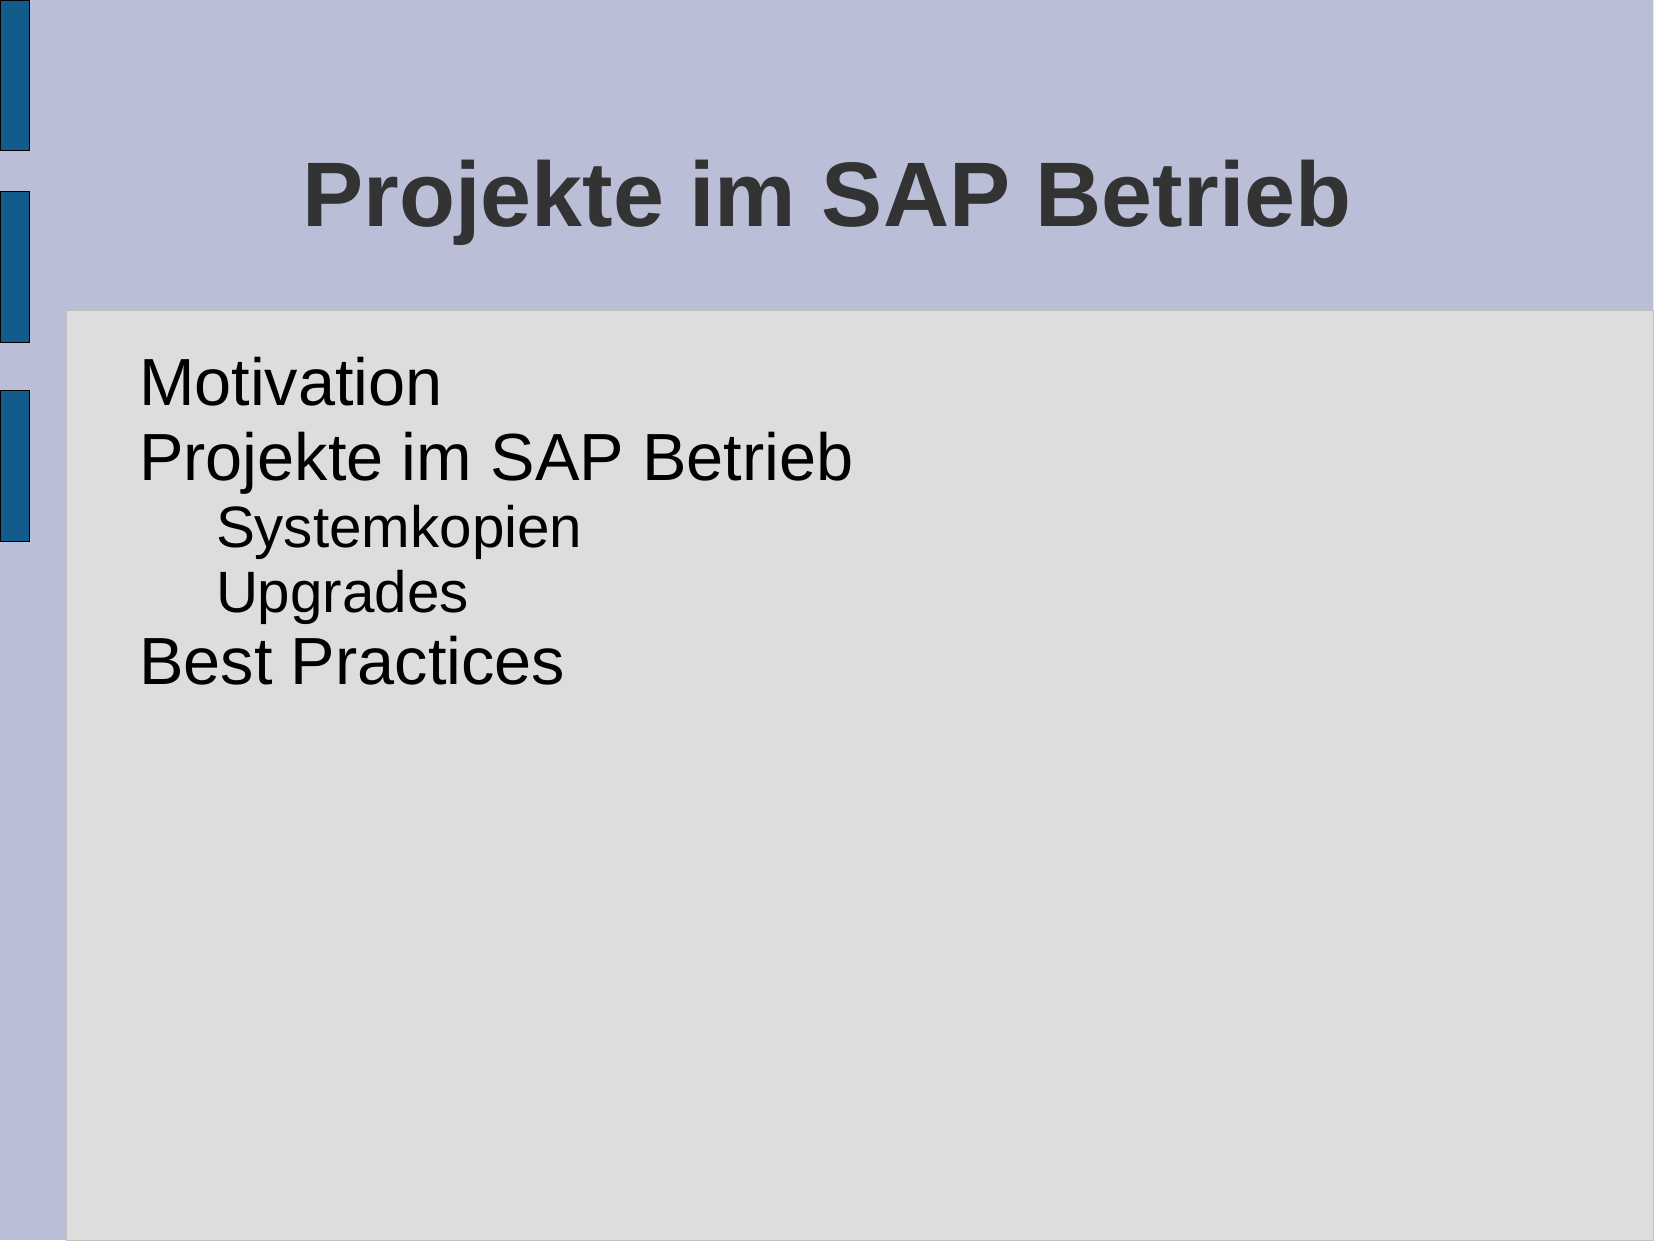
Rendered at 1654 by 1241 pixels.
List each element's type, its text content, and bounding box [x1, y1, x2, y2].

title Projekte im SAP Betrieb [121, 91, 1534, 299]
list Motivation Projekte im SAP Betrieb Systemkopien Upgrades Best Practices [121, 344, 1534, 1127]
